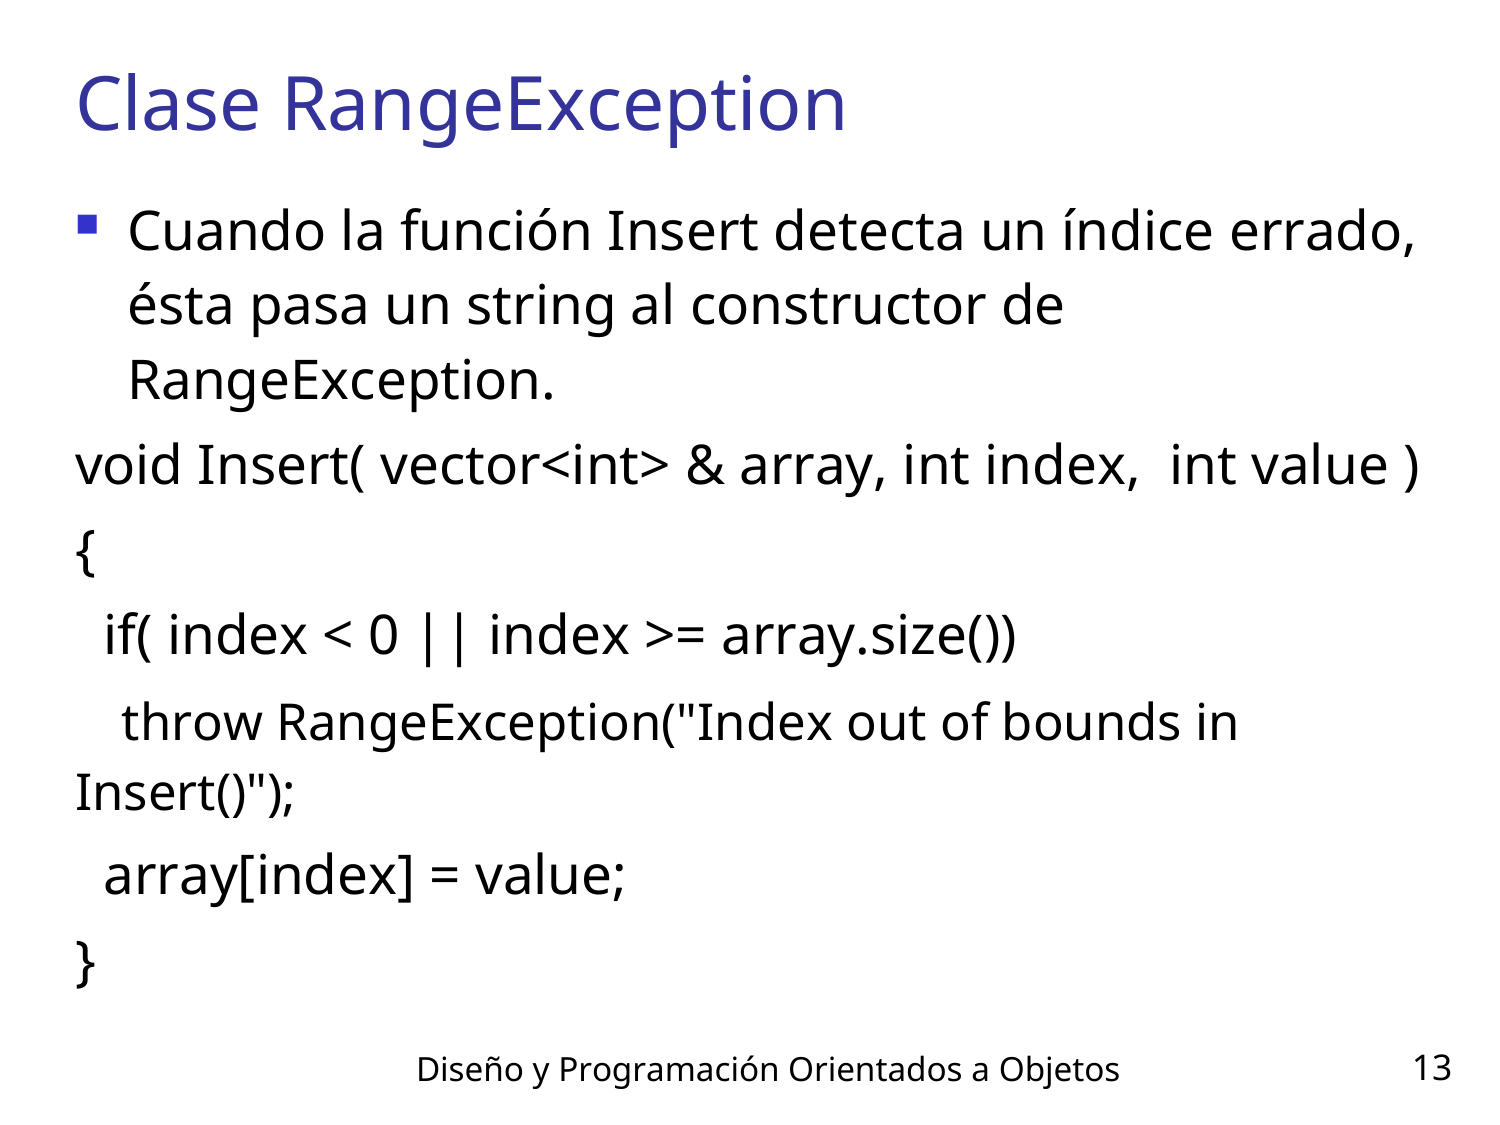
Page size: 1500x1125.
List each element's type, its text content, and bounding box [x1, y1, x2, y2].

list Cuando la función Insert detecta un índice errado, ésta pasa un string al constructor de RangeException. void Insert( vector<int> & array, int index, int value )‏ { if( index < 0 || index >= array.size())‏ throw RangeException("Index out of bounds in Insert()"); array[index] = value; } [75, 191, 1463, 1013]
title Clase RangeException [75, 19, 1466, 183]
